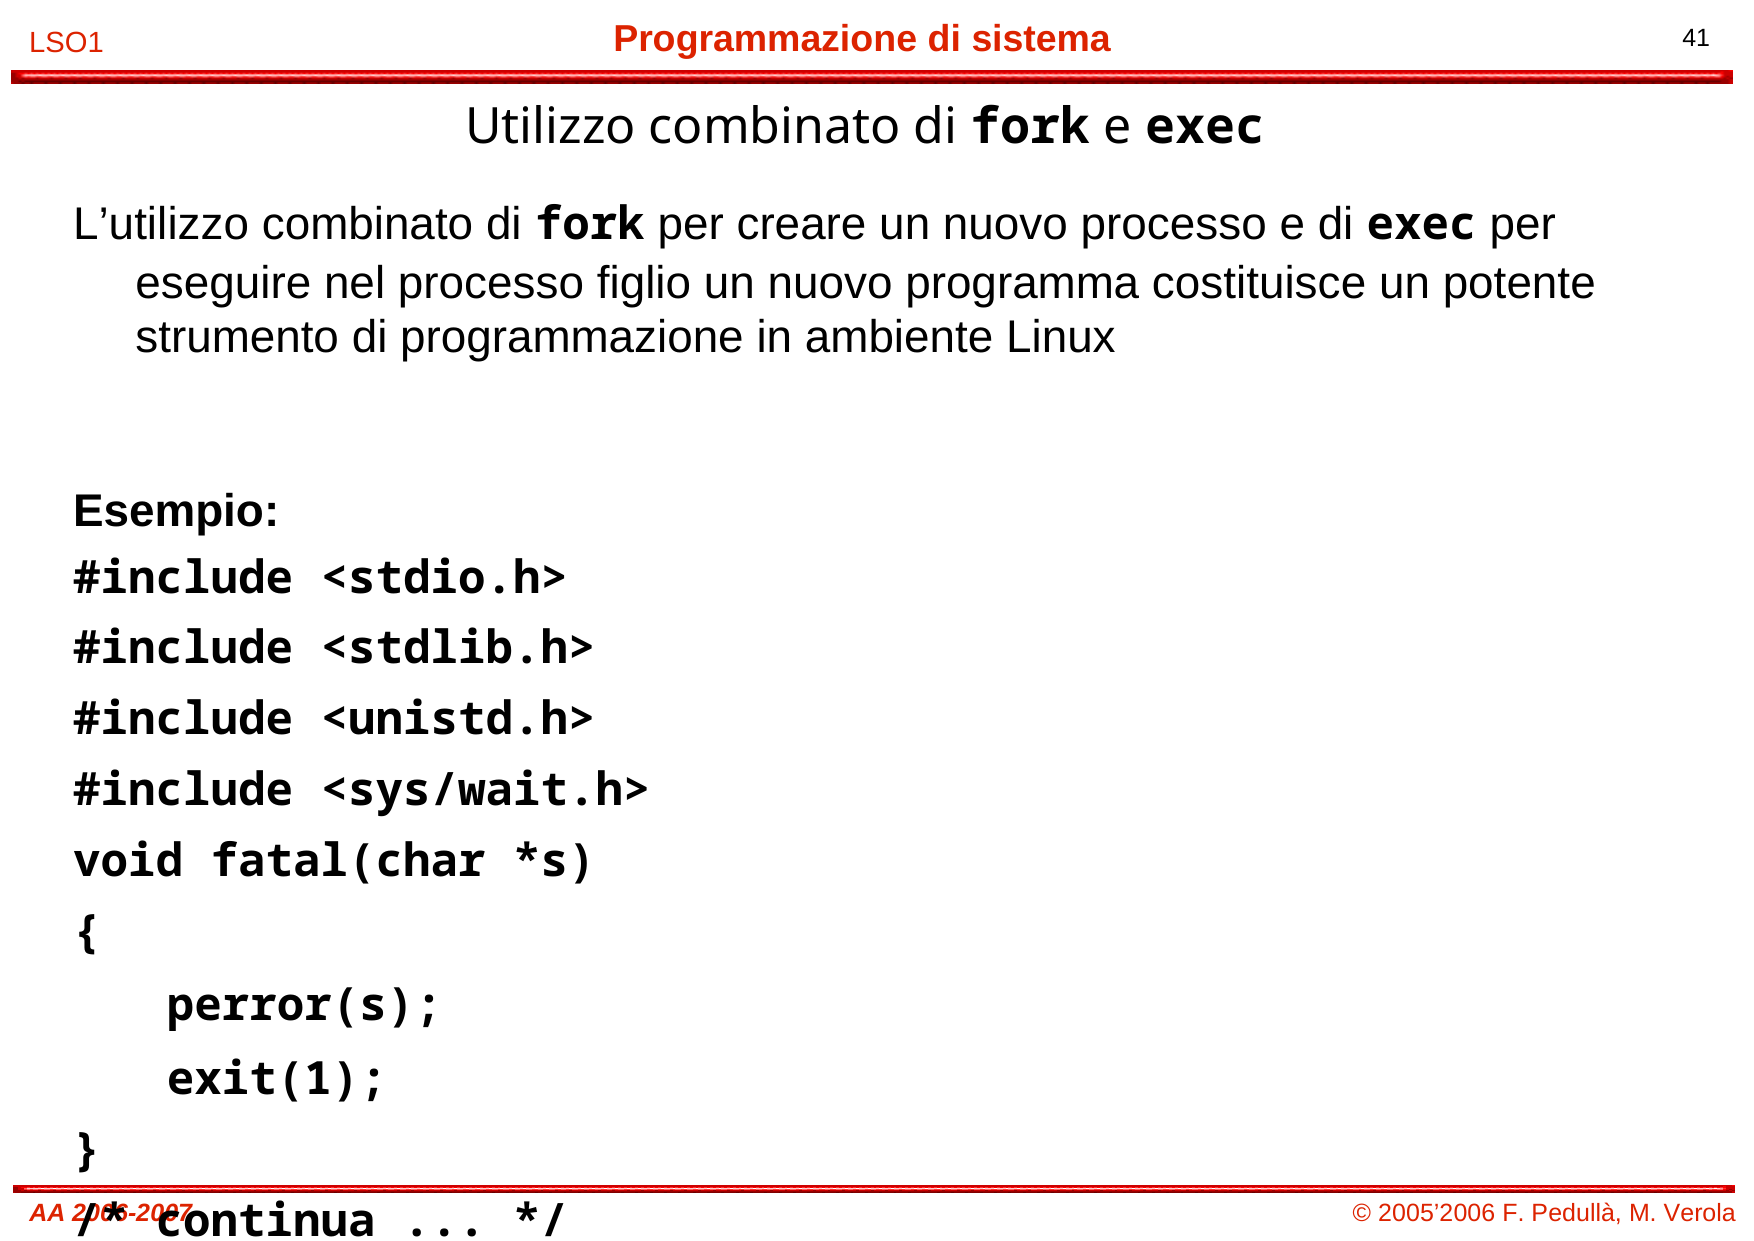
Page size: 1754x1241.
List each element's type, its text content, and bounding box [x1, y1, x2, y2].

picture [11, 70, 1733, 84]
list L’utilizzo combinato di fork per creare un nuovo processo e di exec per eseguire nel processo figlio un nuovo programma costituisce un potente strumento di programmazione in ambiente Linux Esempio: #include <stdio.h> #include <stdlib.h> #include <unistd.h> #include <sys/wait.h> void fatal(char *s) { perror(s); exit(1); } /* continua ... */ [58, 183, 1696, 1163]
title Utilizzo combinato di fork e exec [401, 78, 1330, 174]
picture [13, 1185, 1735, 1193]
